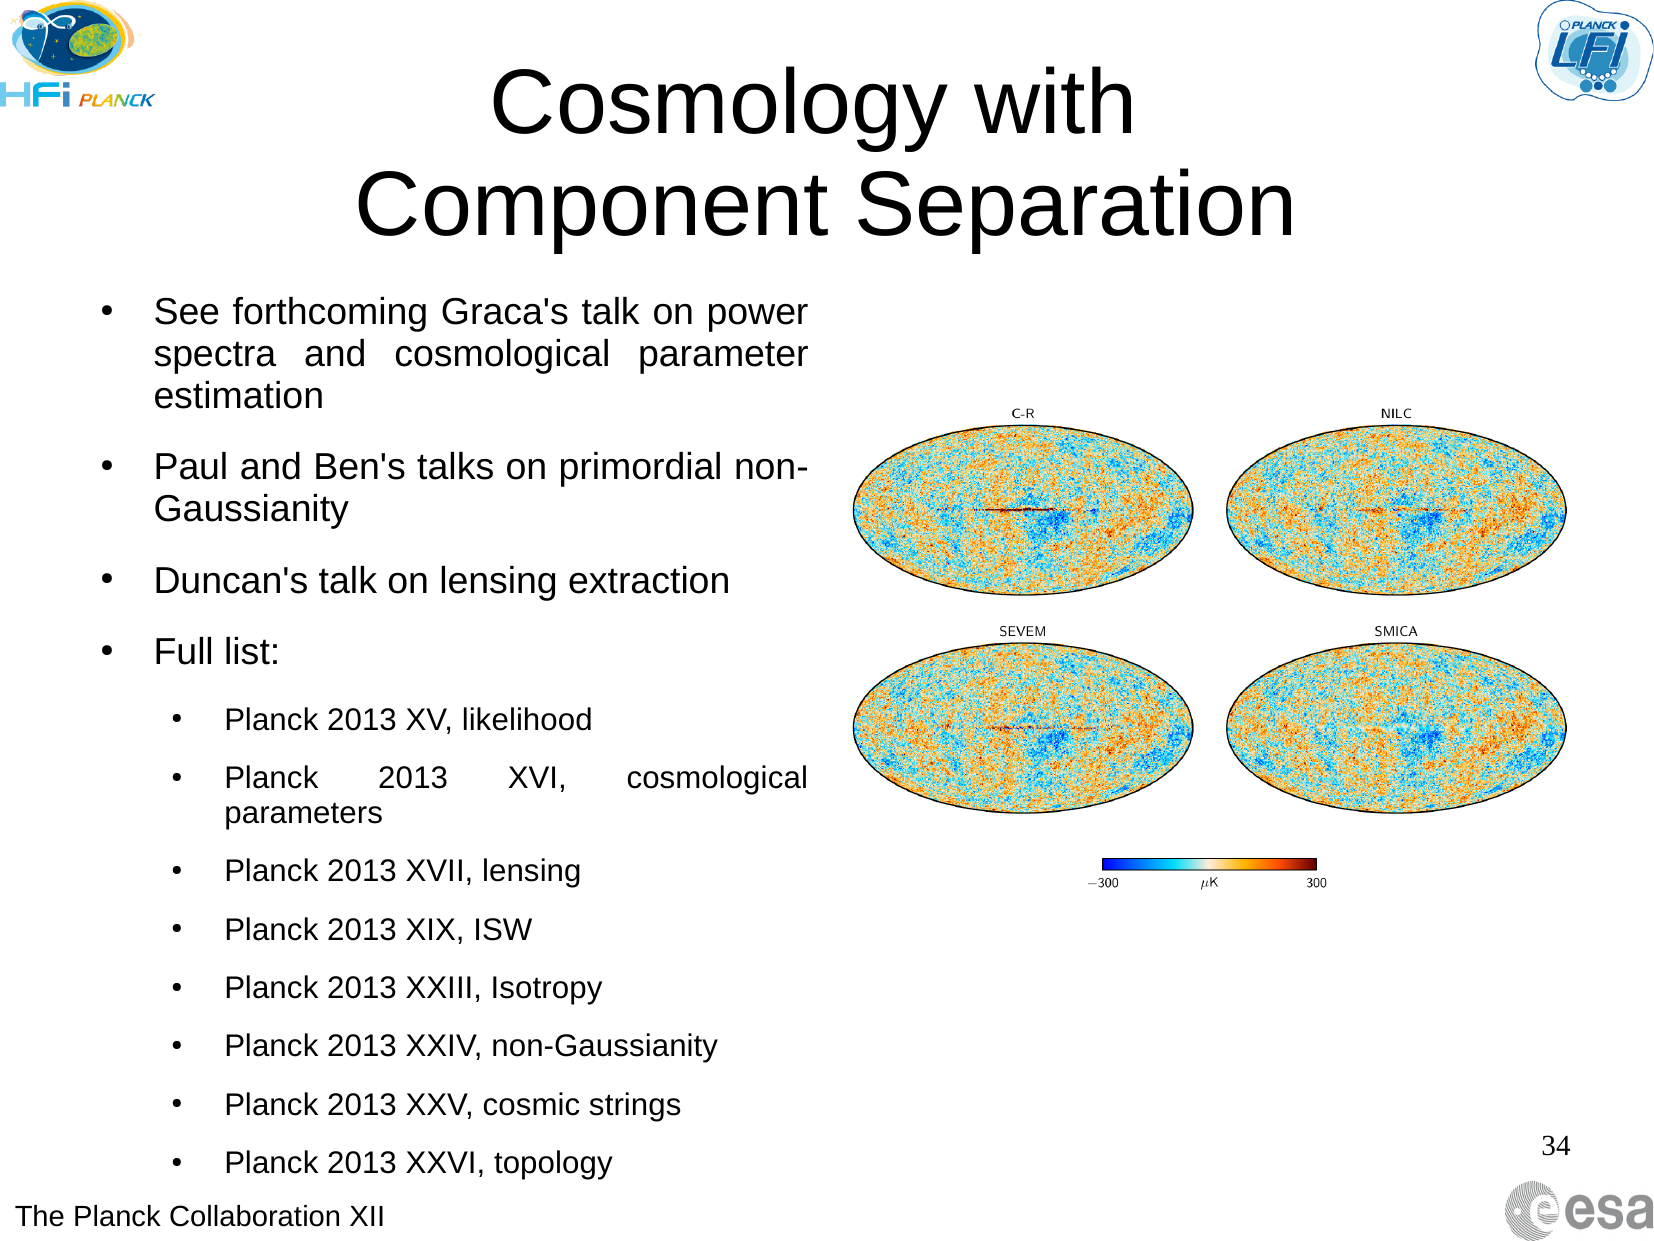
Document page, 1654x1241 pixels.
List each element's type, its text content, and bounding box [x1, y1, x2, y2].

list See forthcoming Graca's talk on power spectra and cosmological parameter estimation Paul and Ben's talks on primordial non-Gaussianity Duncan's talk on lensing extraction Full list: Planck 2013 XV, likelihood Planck 2013 XVI, cosmological parameters Planck 2013 XVII, lensing Planck 2013 XIX, ISW Planck 2013 XXIII, Isotropy Planck 2013 XXIV, non-Gaussianity Planck 2013 XXV, cosmic strings Planck 2013 XXVI, topology [82, 290, 809, 1181]
text_box The Planck Collaboration XII [0, 1192, 402, 1241]
picture [0, 0, 156, 108]
picture [845, 402, 1572, 898]
title Cosmology with Component Separation [82, 49, 1571, 257]
picture [1505, 1181, 1654, 1241]
picture [1535, 0, 1654, 101]
